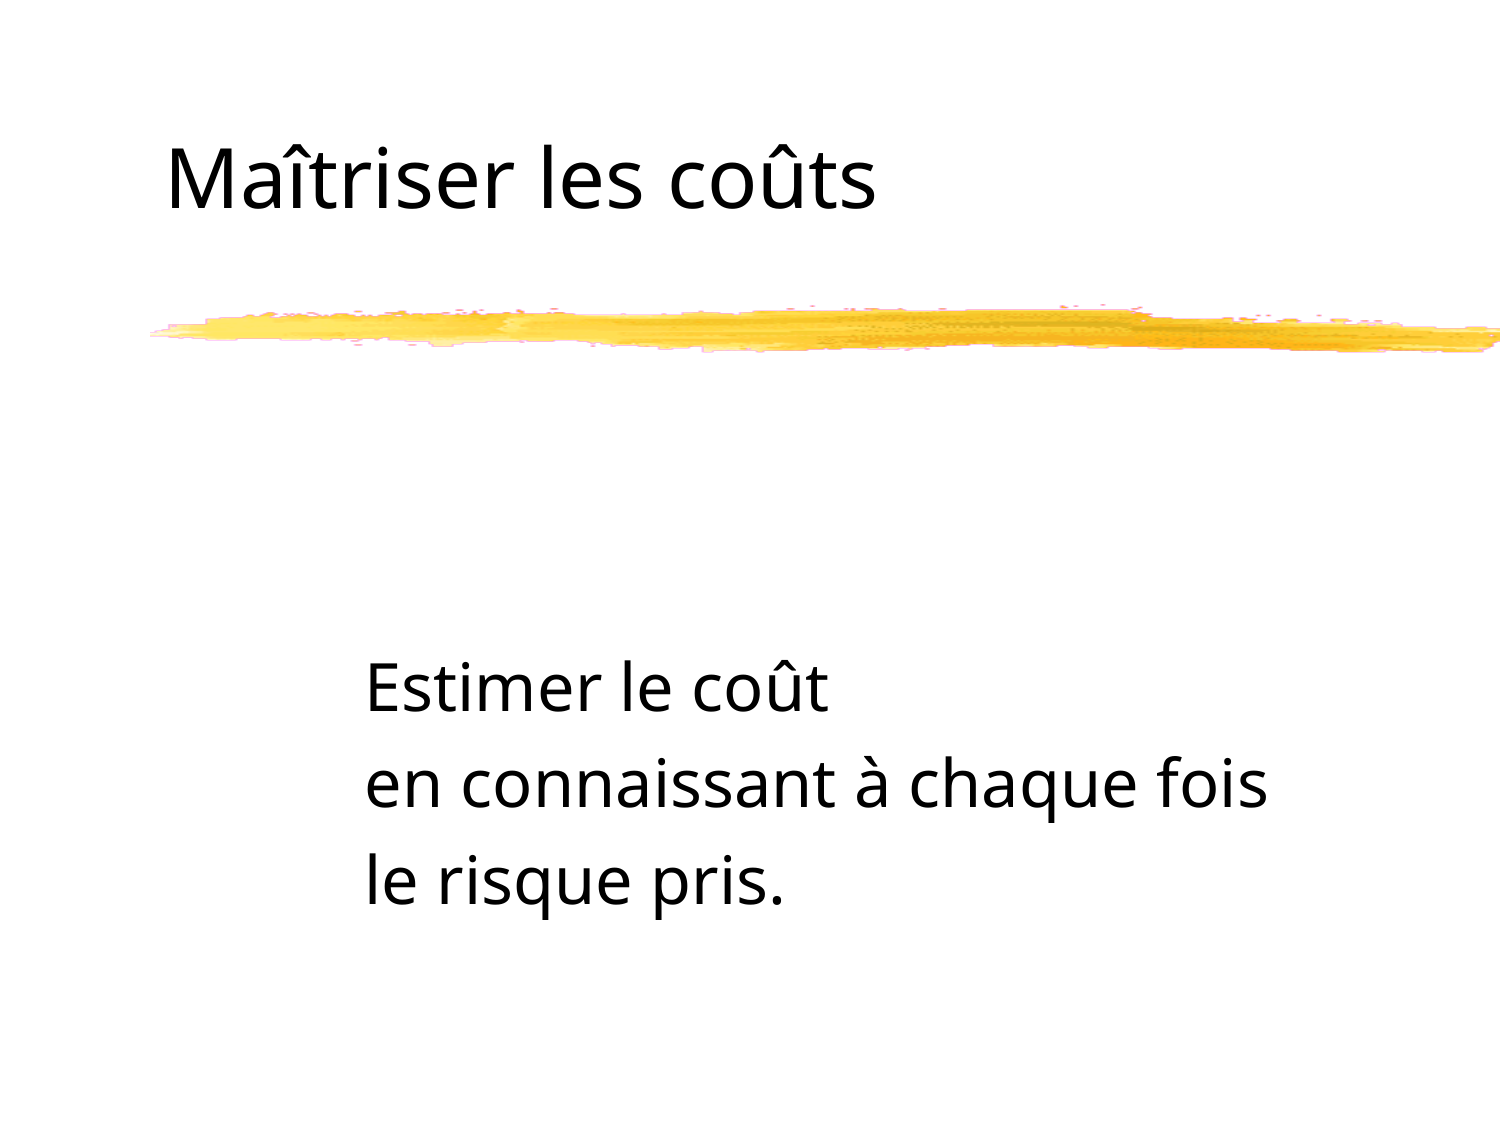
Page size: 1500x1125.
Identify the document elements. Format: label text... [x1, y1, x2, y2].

title Maîtriser les coûts [149, 49, 1417, 300]
subtitle Estimer le coût en connaissant à chaque fois le risque pris. [350, 637, 1401, 929]
picture [150, 299, 1500, 363]
